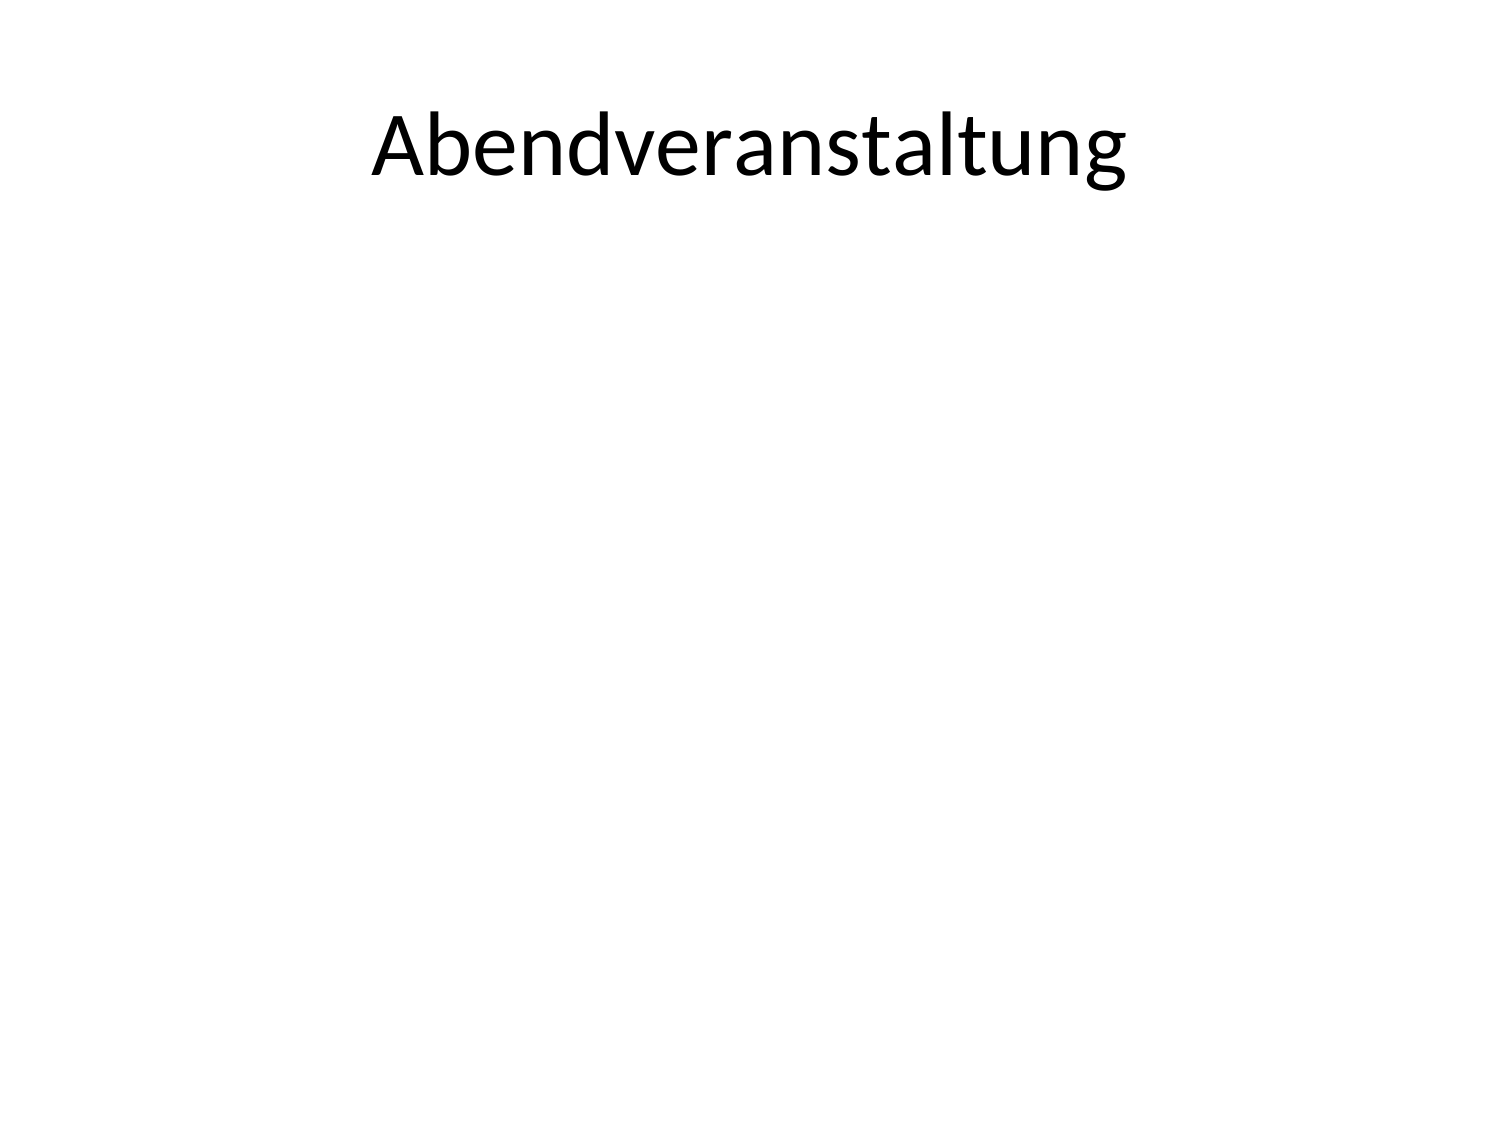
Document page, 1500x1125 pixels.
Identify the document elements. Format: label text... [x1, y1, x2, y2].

text_box Abendveranstaltung [75, 45, 1426, 233]
